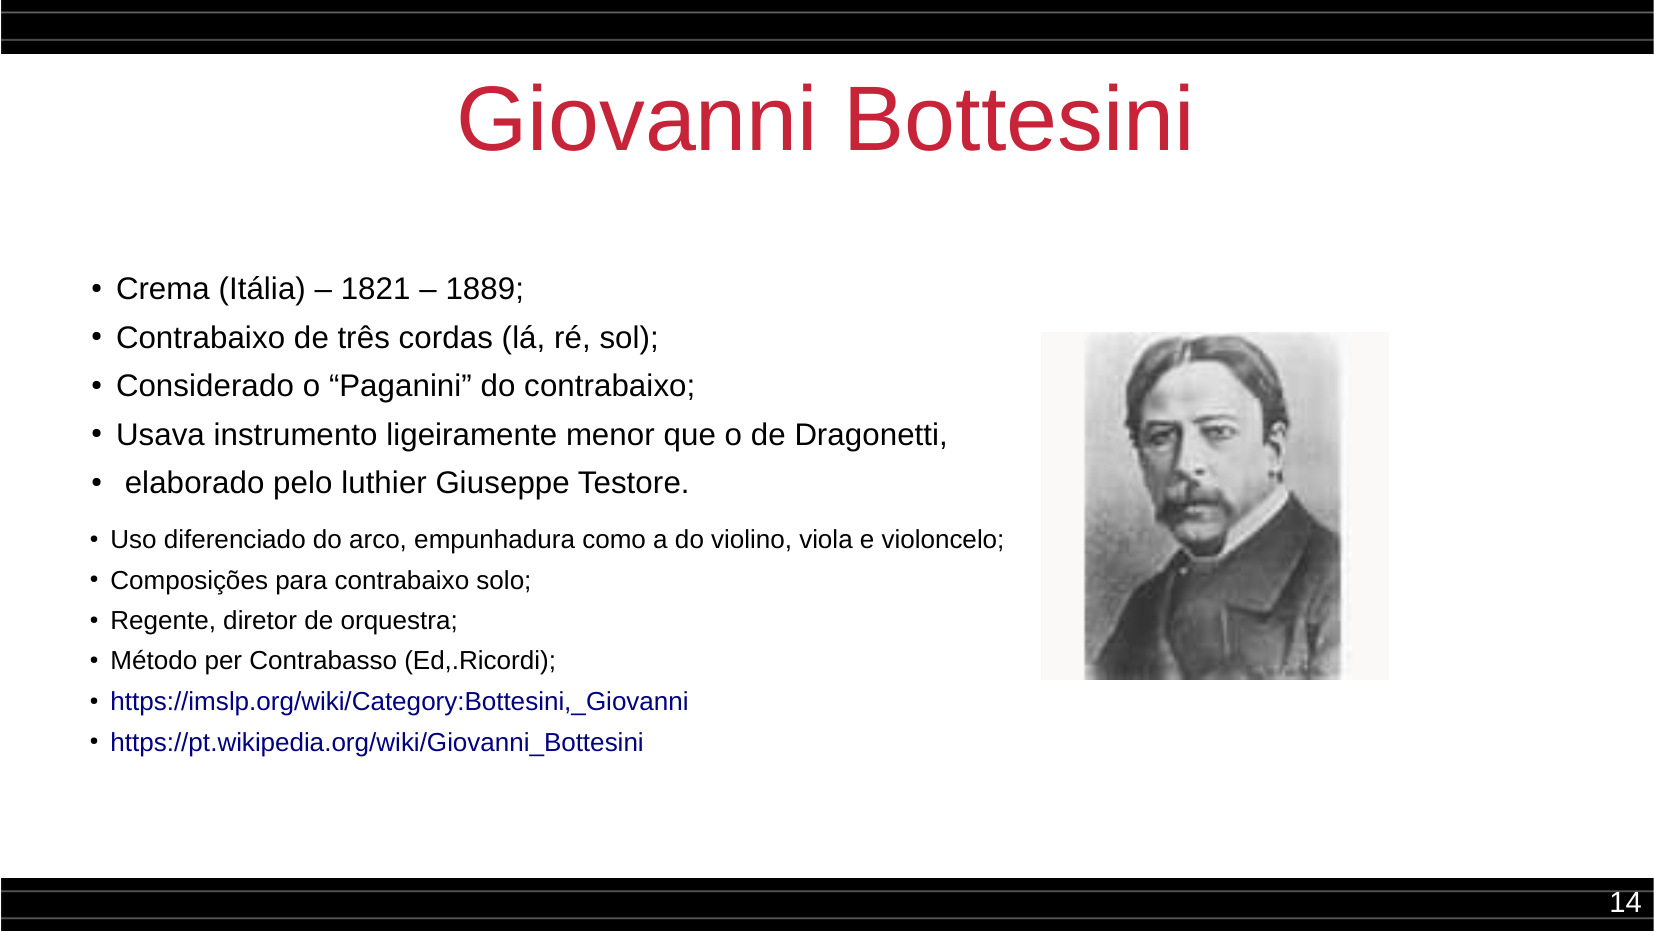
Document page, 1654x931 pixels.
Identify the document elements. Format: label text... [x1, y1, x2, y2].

title Giovanni Bottesini [82, 67, 1571, 271]
picture [1, 0, 1654, 54]
picture [1041, 332, 1389, 680]
picture [1, 878, 1654, 931]
list Uso diferenciado do arco, empunhadura como a do violino, viola e violoncelo; Composições para contrabaixo solo; Regente, diretor de orquestra; Método per Contrabasso (Ed,.Ricordi); https://imslp.org/wiki/Category:Bottesini,_Giovanni https://pt.wikipedia.org/wiki/Giovanni_Bottesini [82, 525, 1571, 757]
list Crema (Itália) – 1821 – 1889; Contrabaixo de três cordas (lá, ré, sol); Considerado o “Paganini” do contrabaixo; Usava instrumento ligeiramente menor que o de Dragonetti, elaborado pelo luthier Giuseppe Testore. [82, 271, 1571, 504]
